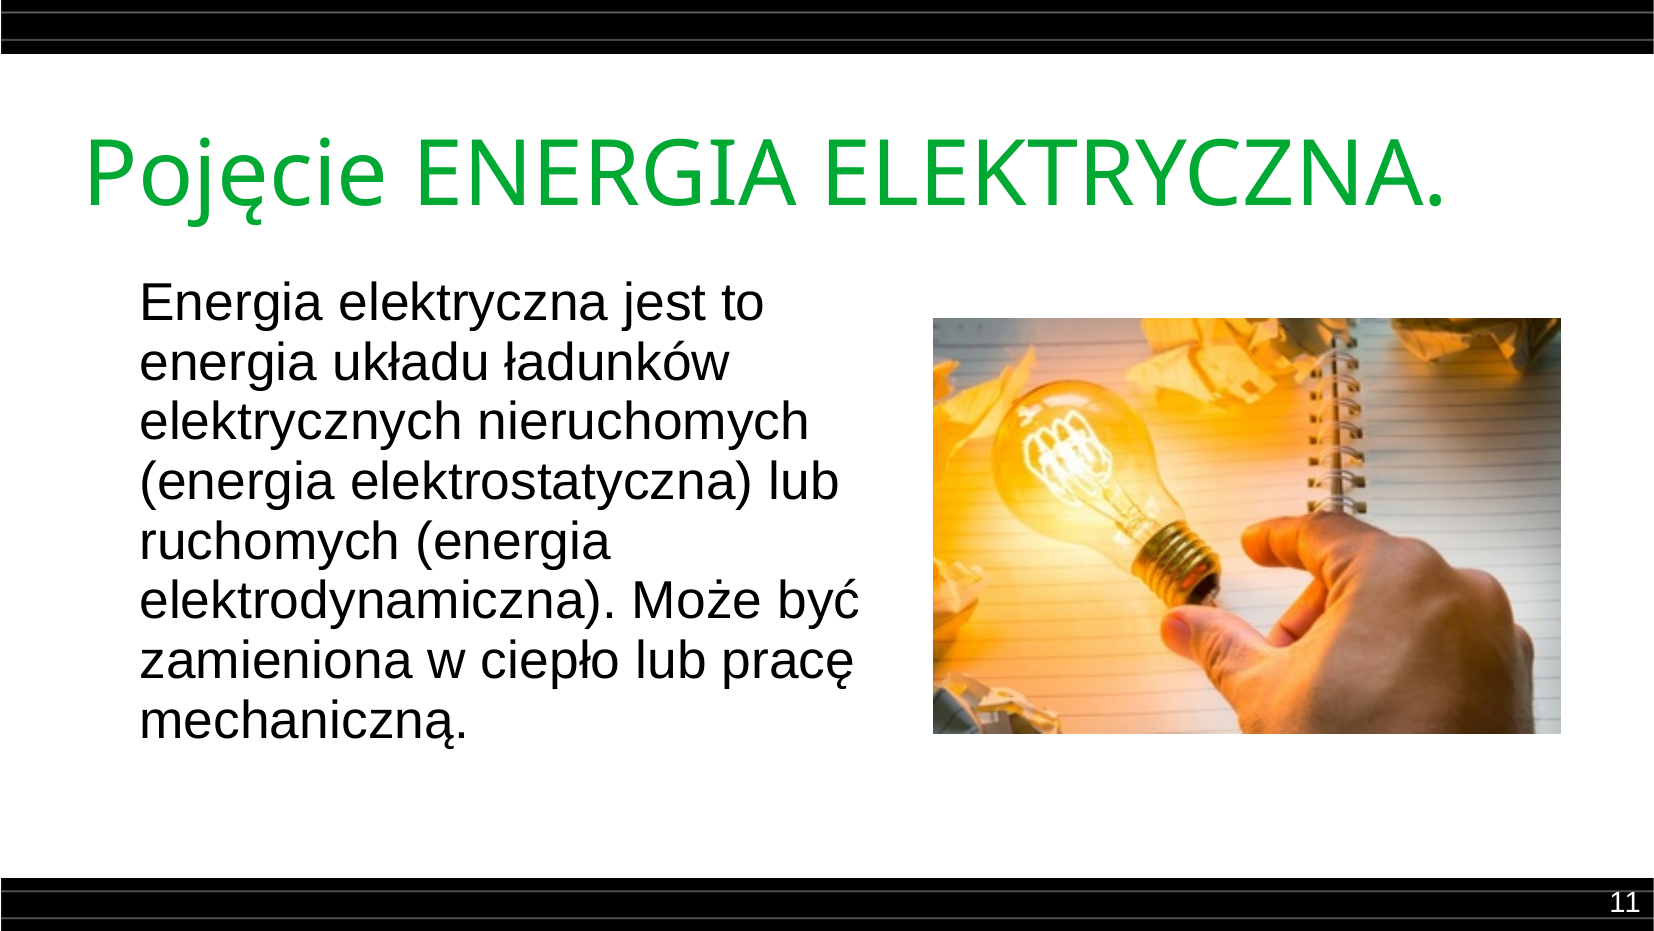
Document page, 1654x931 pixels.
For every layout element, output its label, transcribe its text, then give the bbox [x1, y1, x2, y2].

list Energia elektryczna jest to energia układu ładunków elektrycznych nieruchomych (energia elektrostatyczna) lub ruchomych (energia elektrodynamiczna). Może być zamieniona w ciepło lub pracę mechaniczną. [82, 271, 922, 758]
picture [1, 878, 1654, 931]
picture [1, 0, 1654, 54]
picture [933, 318, 1561, 734]
title Pojęcie ENERGIA ELEKTRYCZNA. [82, 92, 1571, 249]
